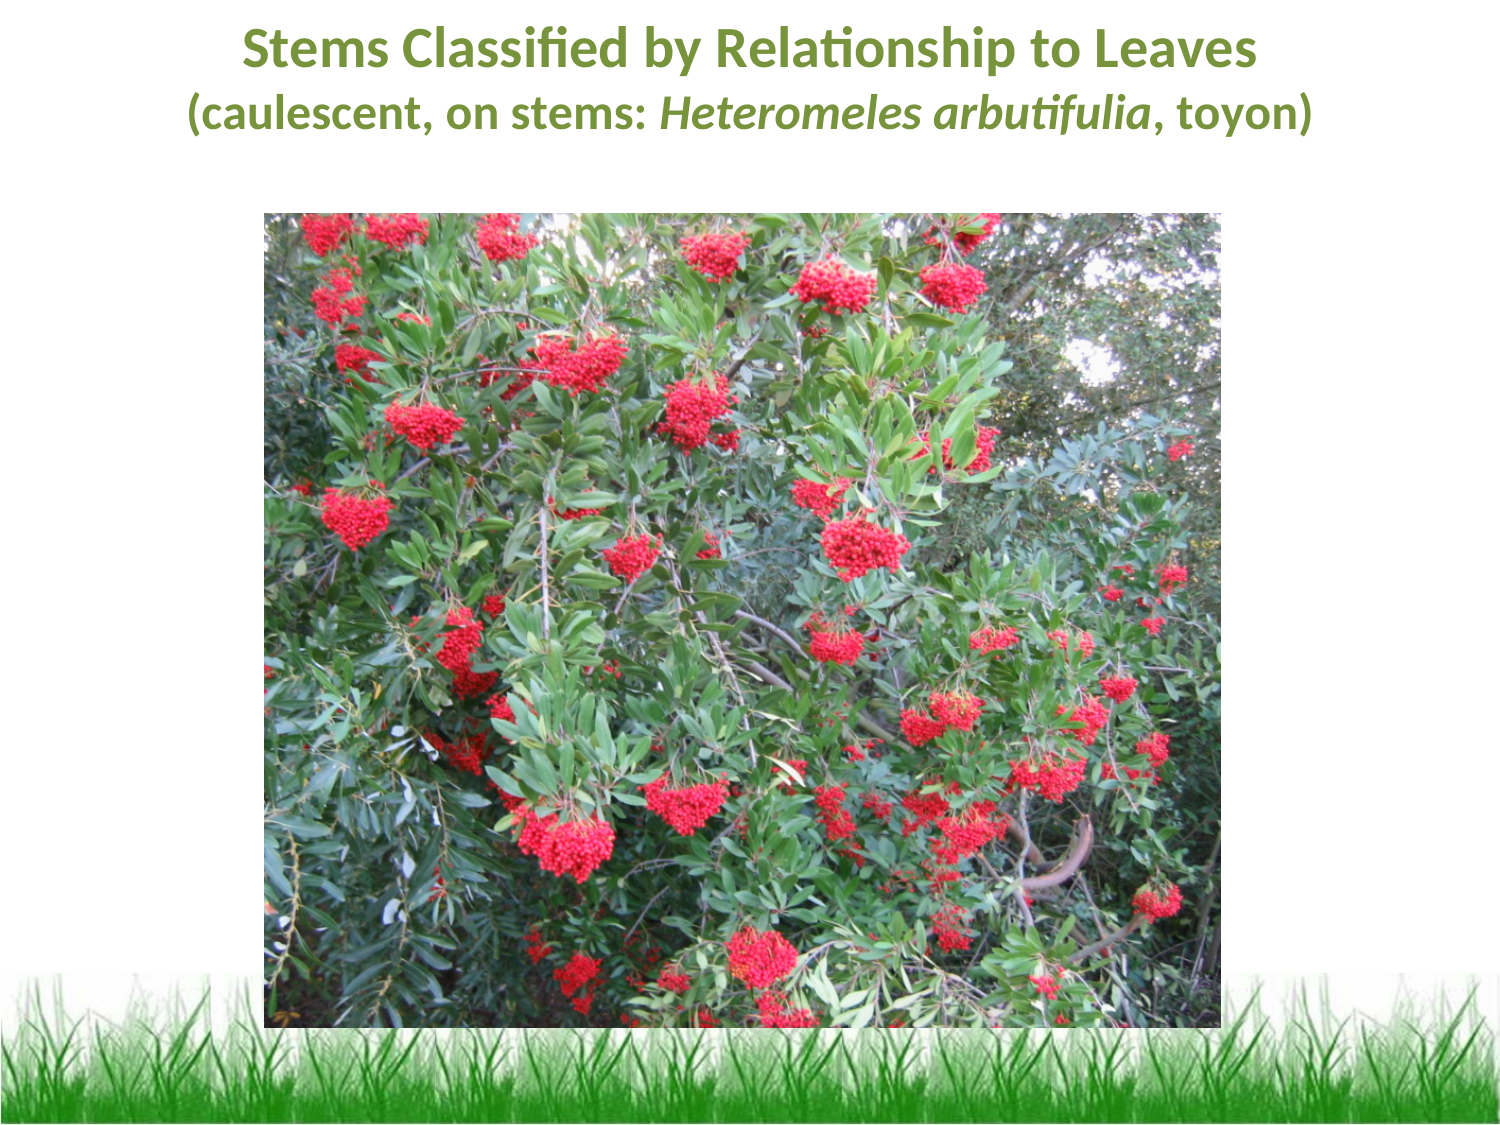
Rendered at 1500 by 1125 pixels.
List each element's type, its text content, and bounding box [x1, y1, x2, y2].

title Stems Classified by Relationship to Leaves (caulescent, on stems: Heteromeles arbutifulia, toyon) [75, 0, 1425, 150]
picture [0, 213, 1500, 1125]
